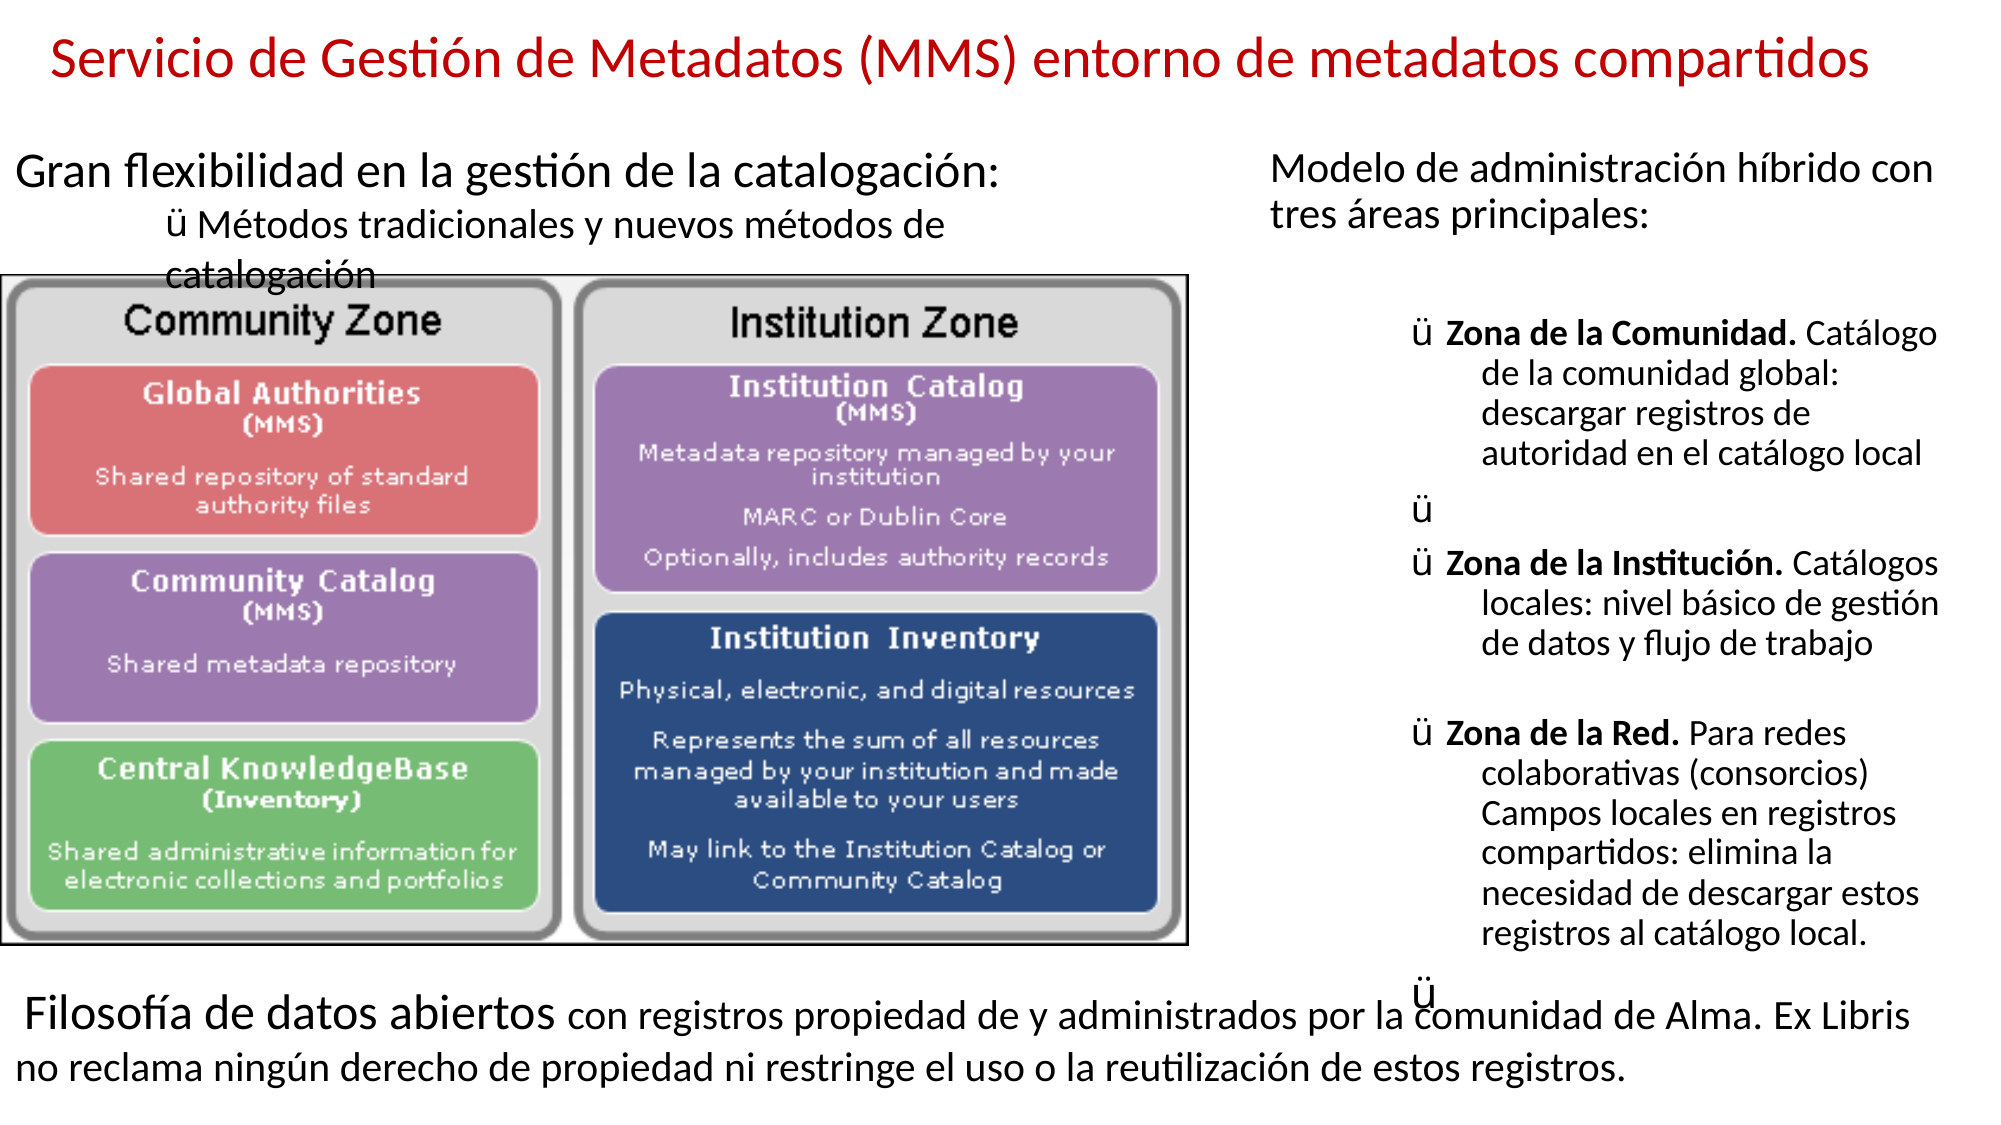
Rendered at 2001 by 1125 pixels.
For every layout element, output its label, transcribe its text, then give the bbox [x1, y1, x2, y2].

list Modelo de administración híbrido con tres áreas principales: Zona de la Comunidad. Catálogo de la comunidad global: descargar registros de autoridad en el catálogo local Zona de la Institución. Catálogos locales: nivel básico de gestión de datos y flujo de trabajo Zona de la Red. Para redes colaborativas (consorcios) Campos locales en registros compartidos: elimina la necesidad de descargar estos registros al catálogo local. [1254, 137, 1960, 973]
title Servicio de Gestión de Metadatos (MMS) entorno de metadatos compartidos [35, 7, 1924, 112]
picture [290, 279, 299, 286]
text_box Gran flexibilidad en la gestión de la catalogación: Métodos tradicionales y nuevos métodos de catalogación [0, 129, 1178, 256]
picture [0, 274, 1189, 946]
picture [337, 274, 349, 285]
picture [249, 274, 261, 285]
picture [187, 279, 196, 286]
picture [270, 286, 281, 293]
picture [220, 279, 229, 286]
text_box Filosofía de datos abiertos con registros propiedad de y administrados por la comunidad de Alma. Ex Libris no reclama ningún derecho de propiedad ni restringe el uso o la reutilización de estos registros. [0, 972, 1942, 1099]
